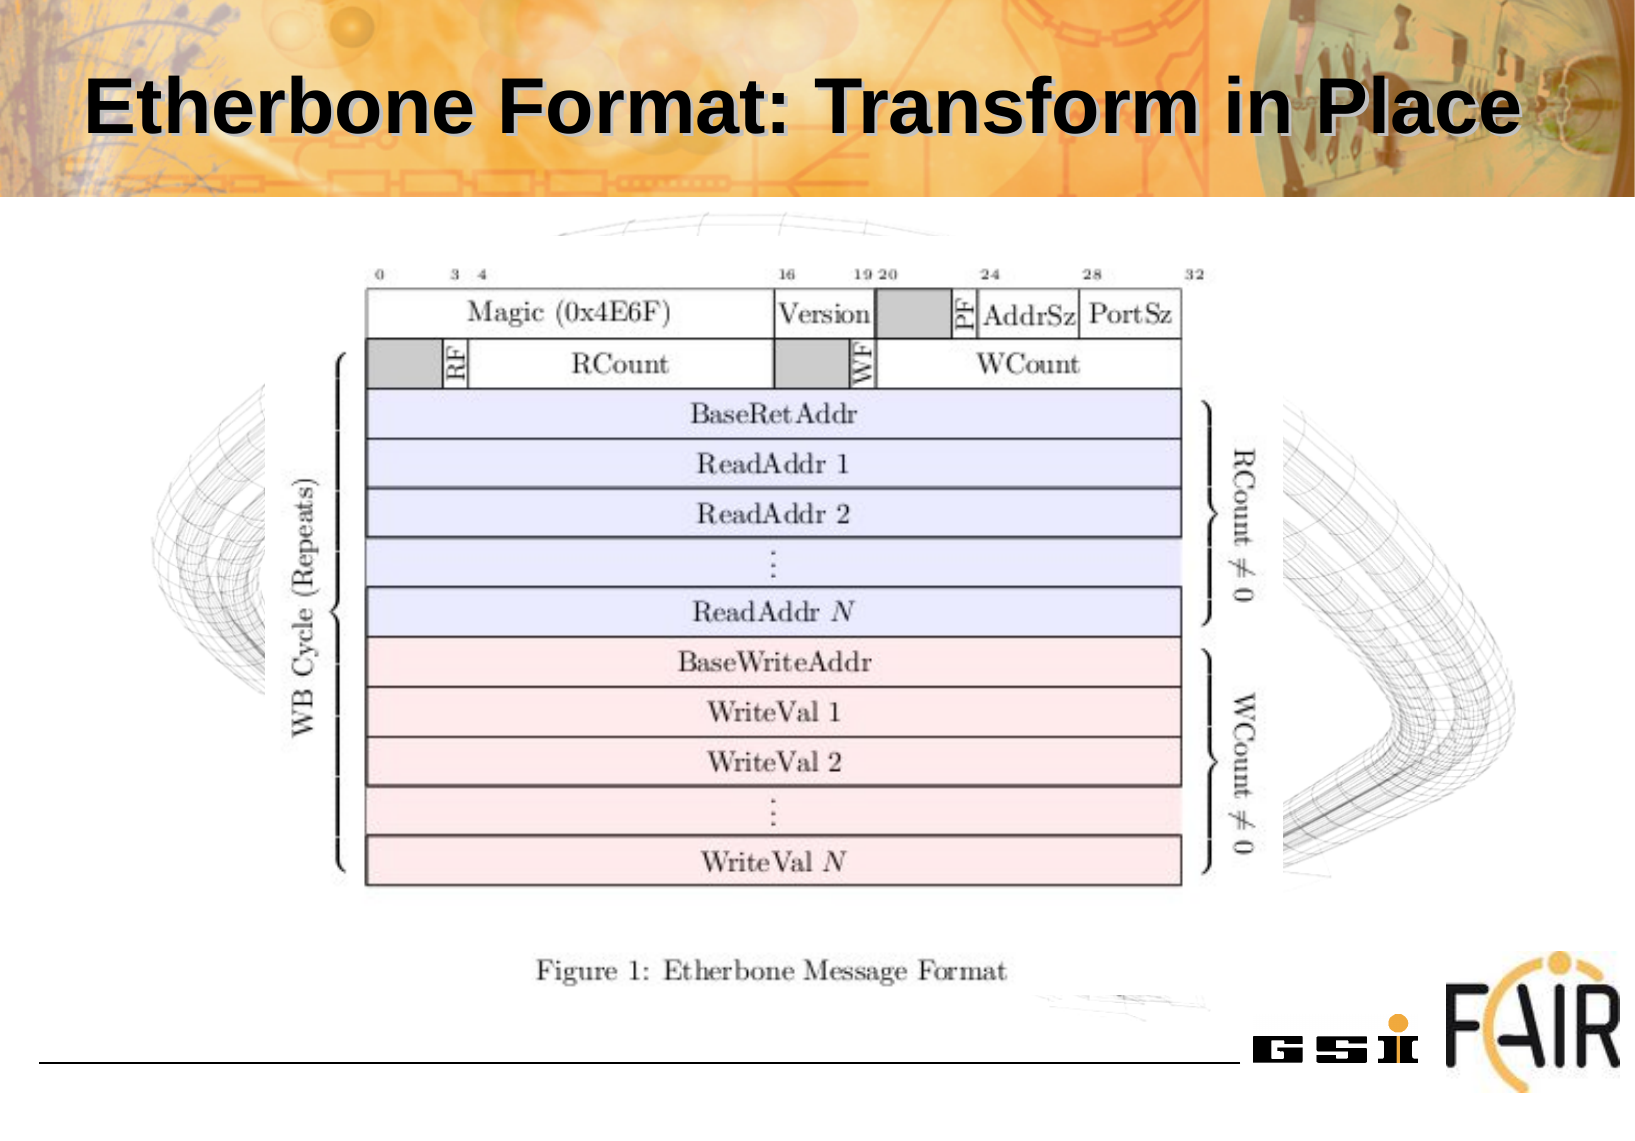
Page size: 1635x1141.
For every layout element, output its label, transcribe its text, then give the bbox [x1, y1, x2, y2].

title Etherbone Format: Transform in Place [68, 12, 1570, 191]
picture [0, 0, 1635, 197]
picture [125, 205, 1620, 1093]
